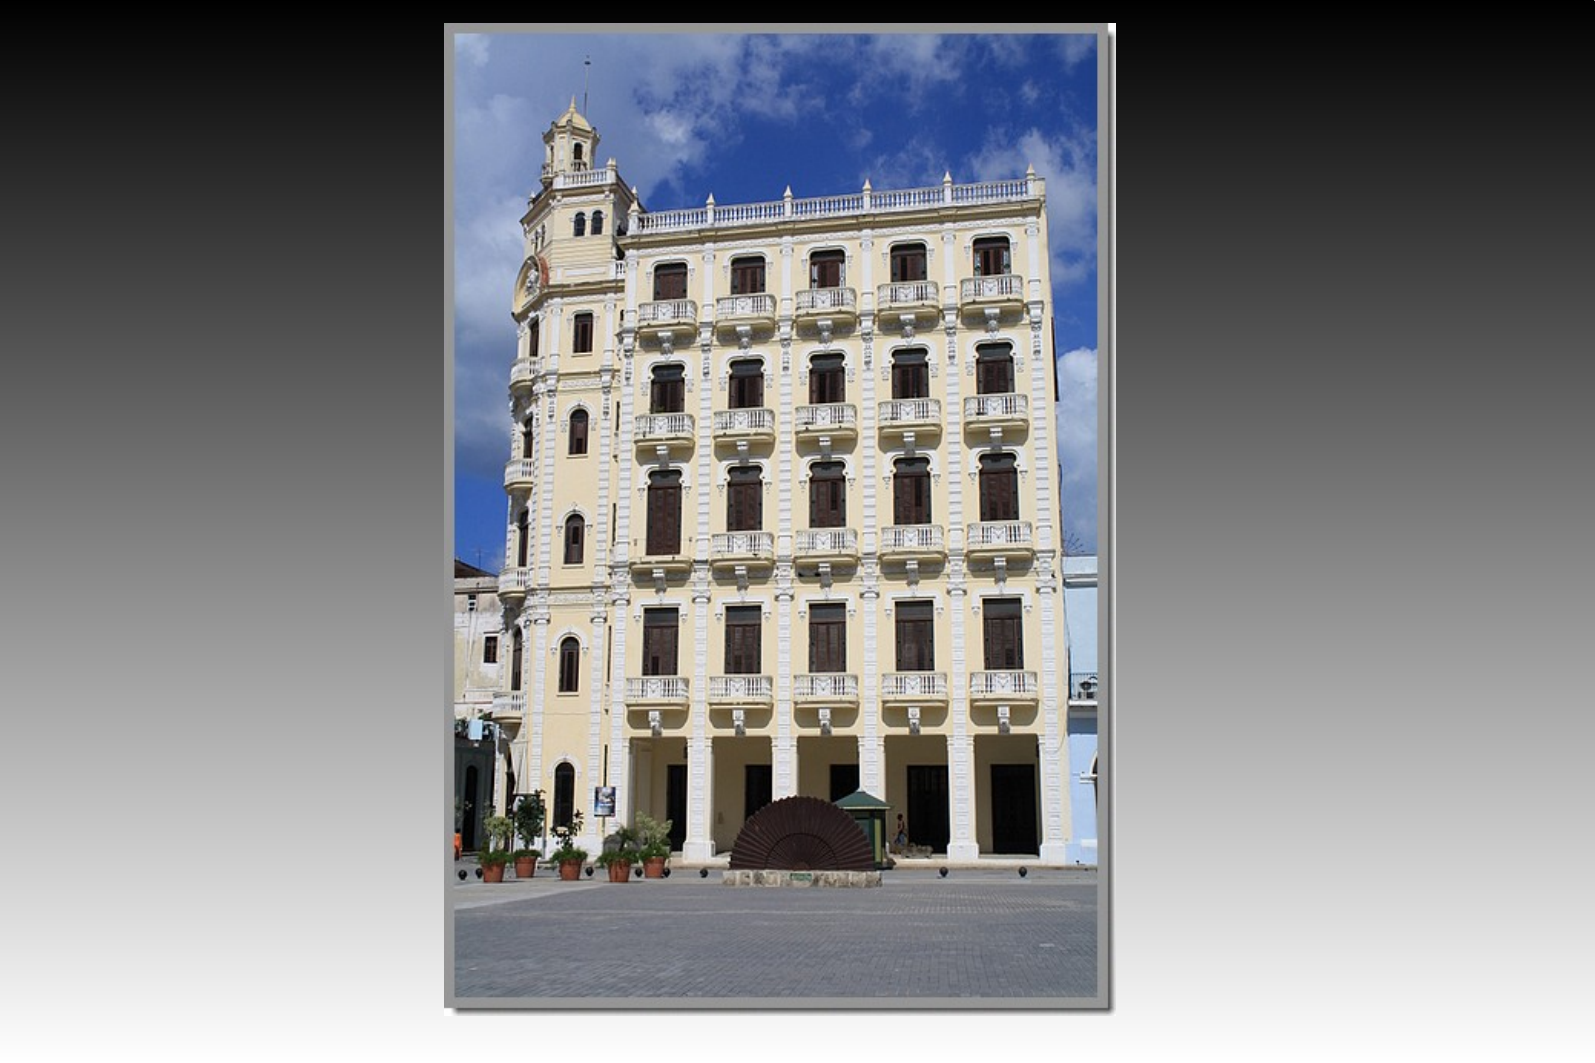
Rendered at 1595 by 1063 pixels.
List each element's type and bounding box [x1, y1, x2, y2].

picture [444, 23, 1116, 1016]
